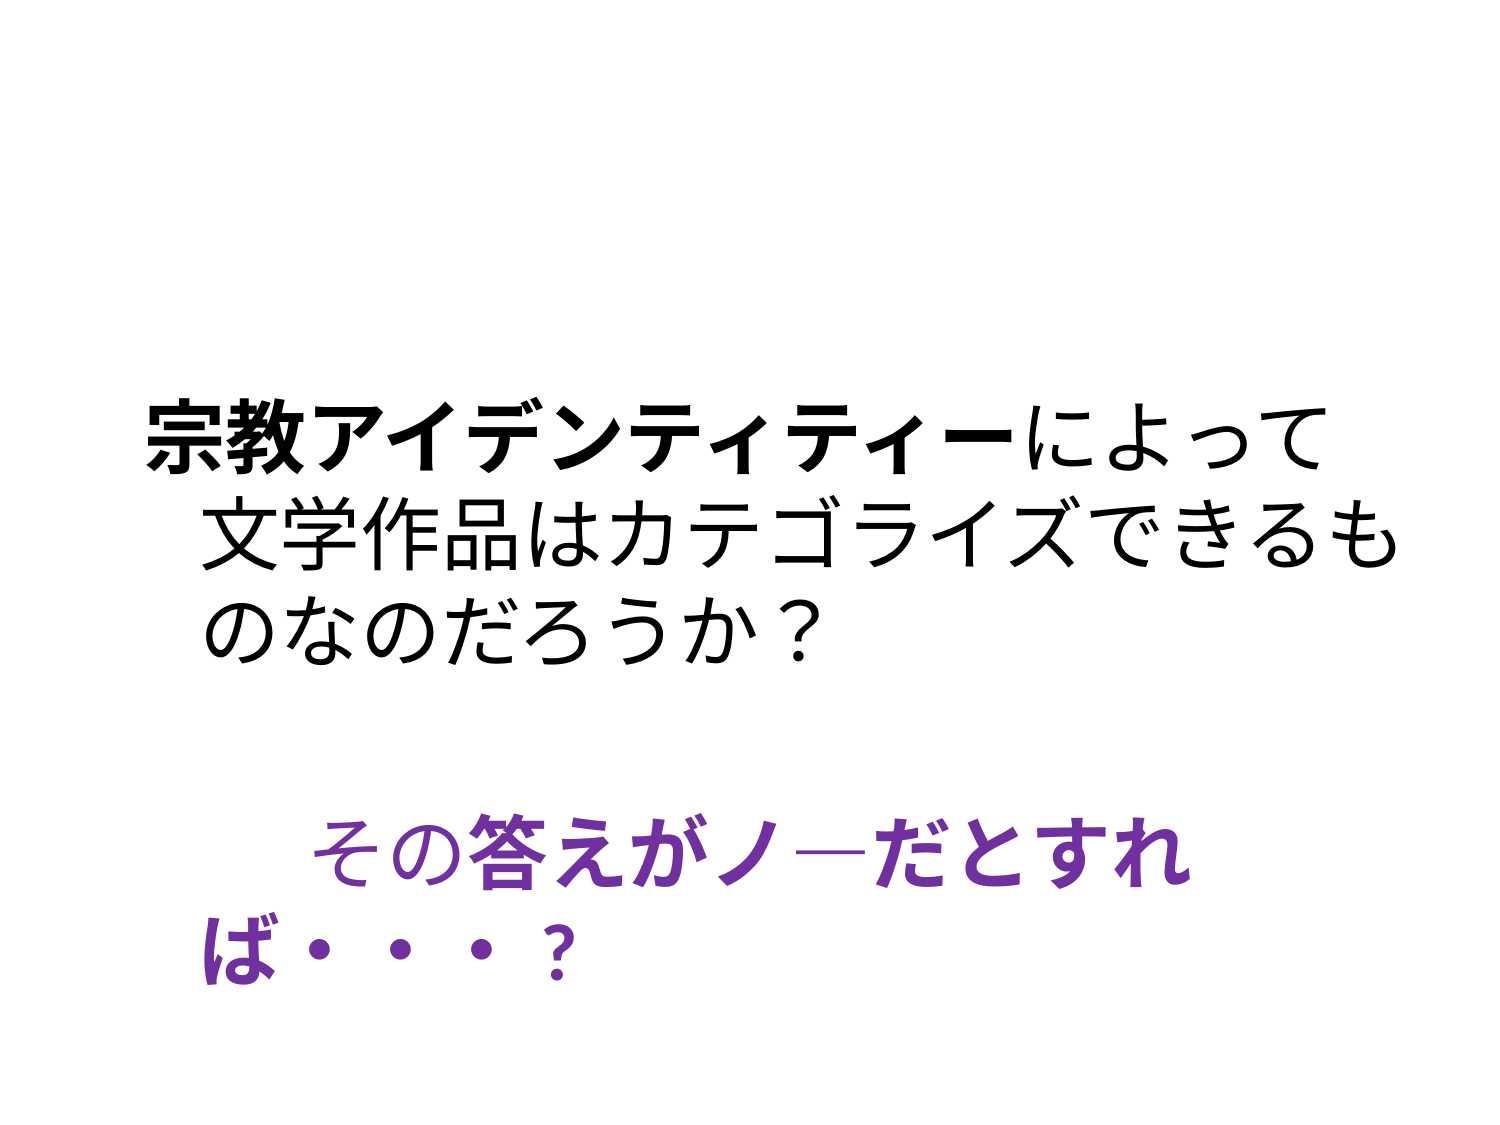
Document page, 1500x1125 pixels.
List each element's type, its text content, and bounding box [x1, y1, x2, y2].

list 宗教アイデンティティーによって文学作品はカテゴライズできるものなのだろうか？ その答えがノ―だとすれば・・・? [64, 137, 1415, 970]
